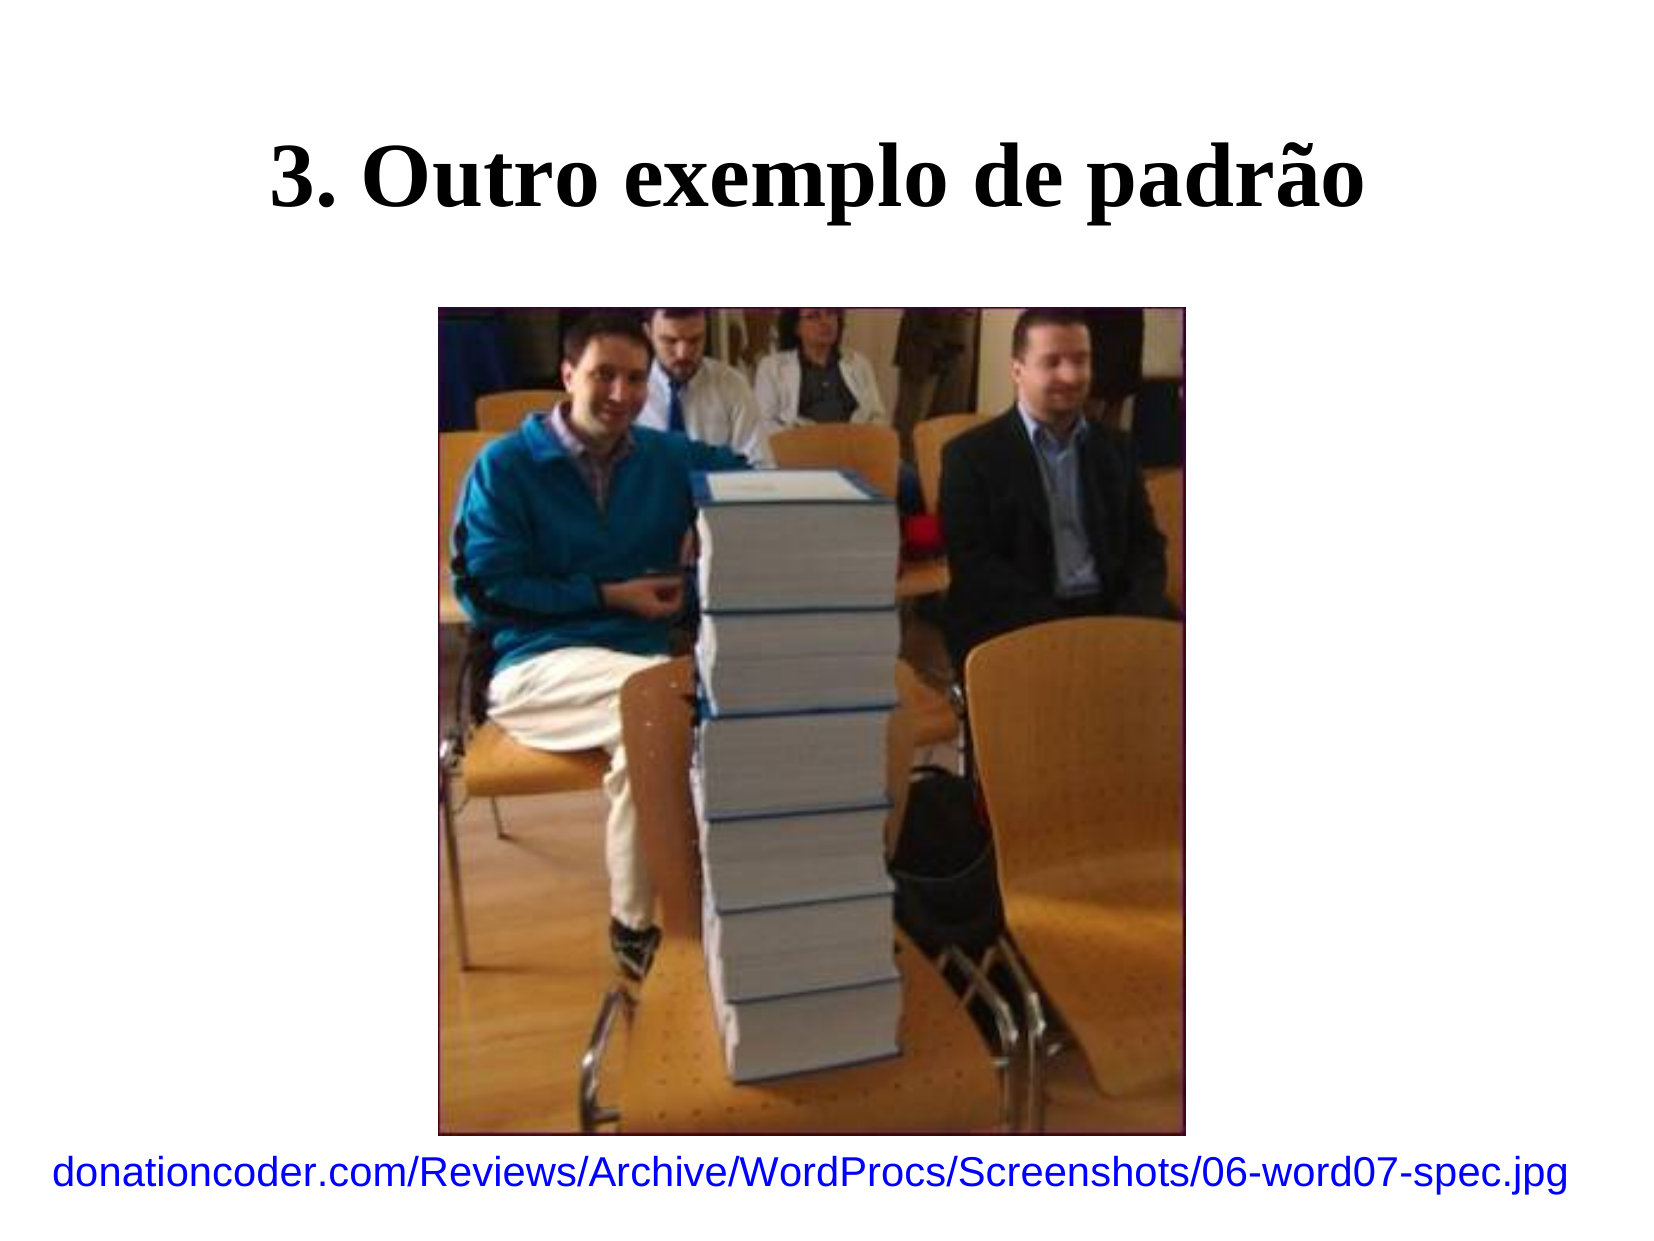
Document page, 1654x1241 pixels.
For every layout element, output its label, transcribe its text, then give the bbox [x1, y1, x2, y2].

text_box donationcoder.com/Reviews/Archive/WordProcs/Screenshots/06-word07-spec.jpg [52, 1149, 1575, 1241]
picture [438, 307, 1186, 1136]
title 3. Outro exemplo de padrão [70, 81, 1591, 269]
